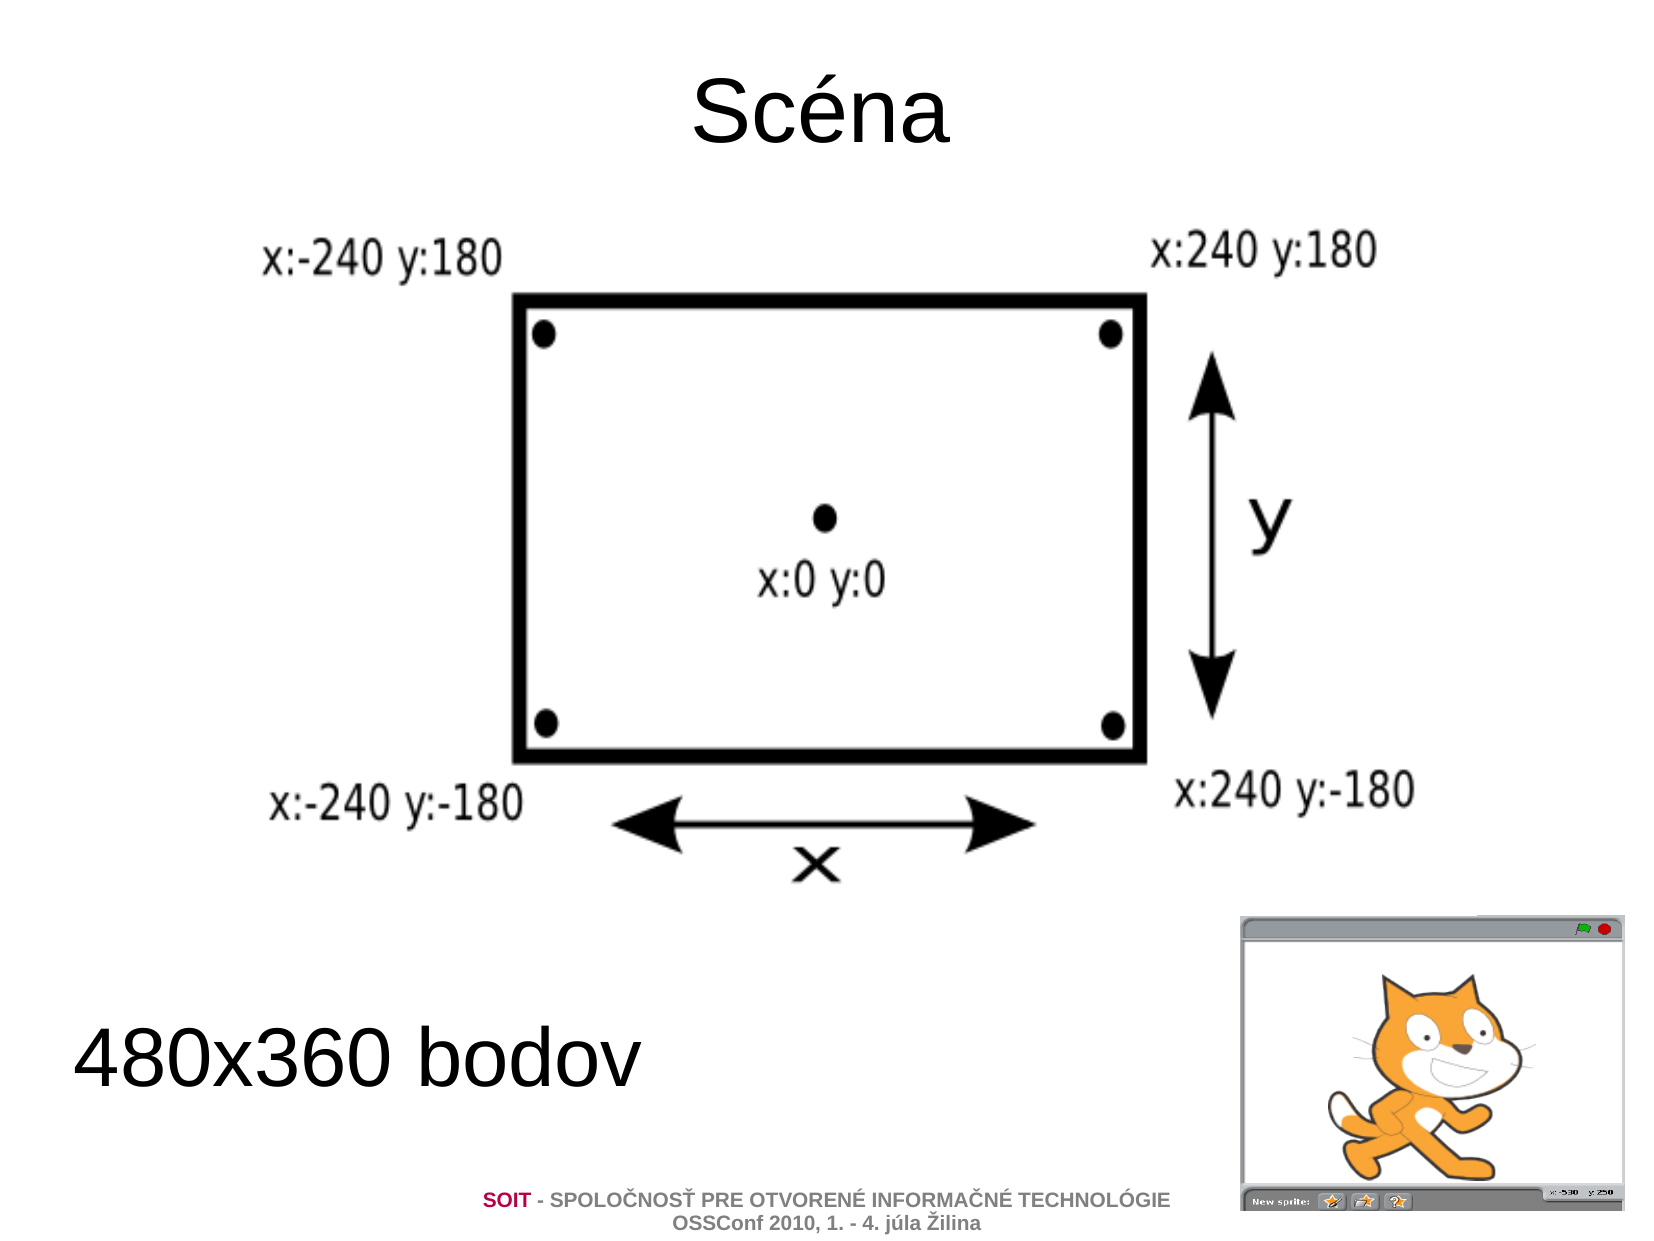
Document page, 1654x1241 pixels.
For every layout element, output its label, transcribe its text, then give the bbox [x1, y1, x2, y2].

picture [143, 193, 1625, 1211]
title Scéna [76, 58, 1565, 266]
text_box 480x360 bodov [59, 1003, 680, 1112]
text_box SOIT - SPOLOČNOSŤ PRE OTVORENÉ INFORMAČNÉ TECHNOLÓGIE OSSConf 2010, 1. - 4. júla Žilina [59, 1181, 1595, 1241]
